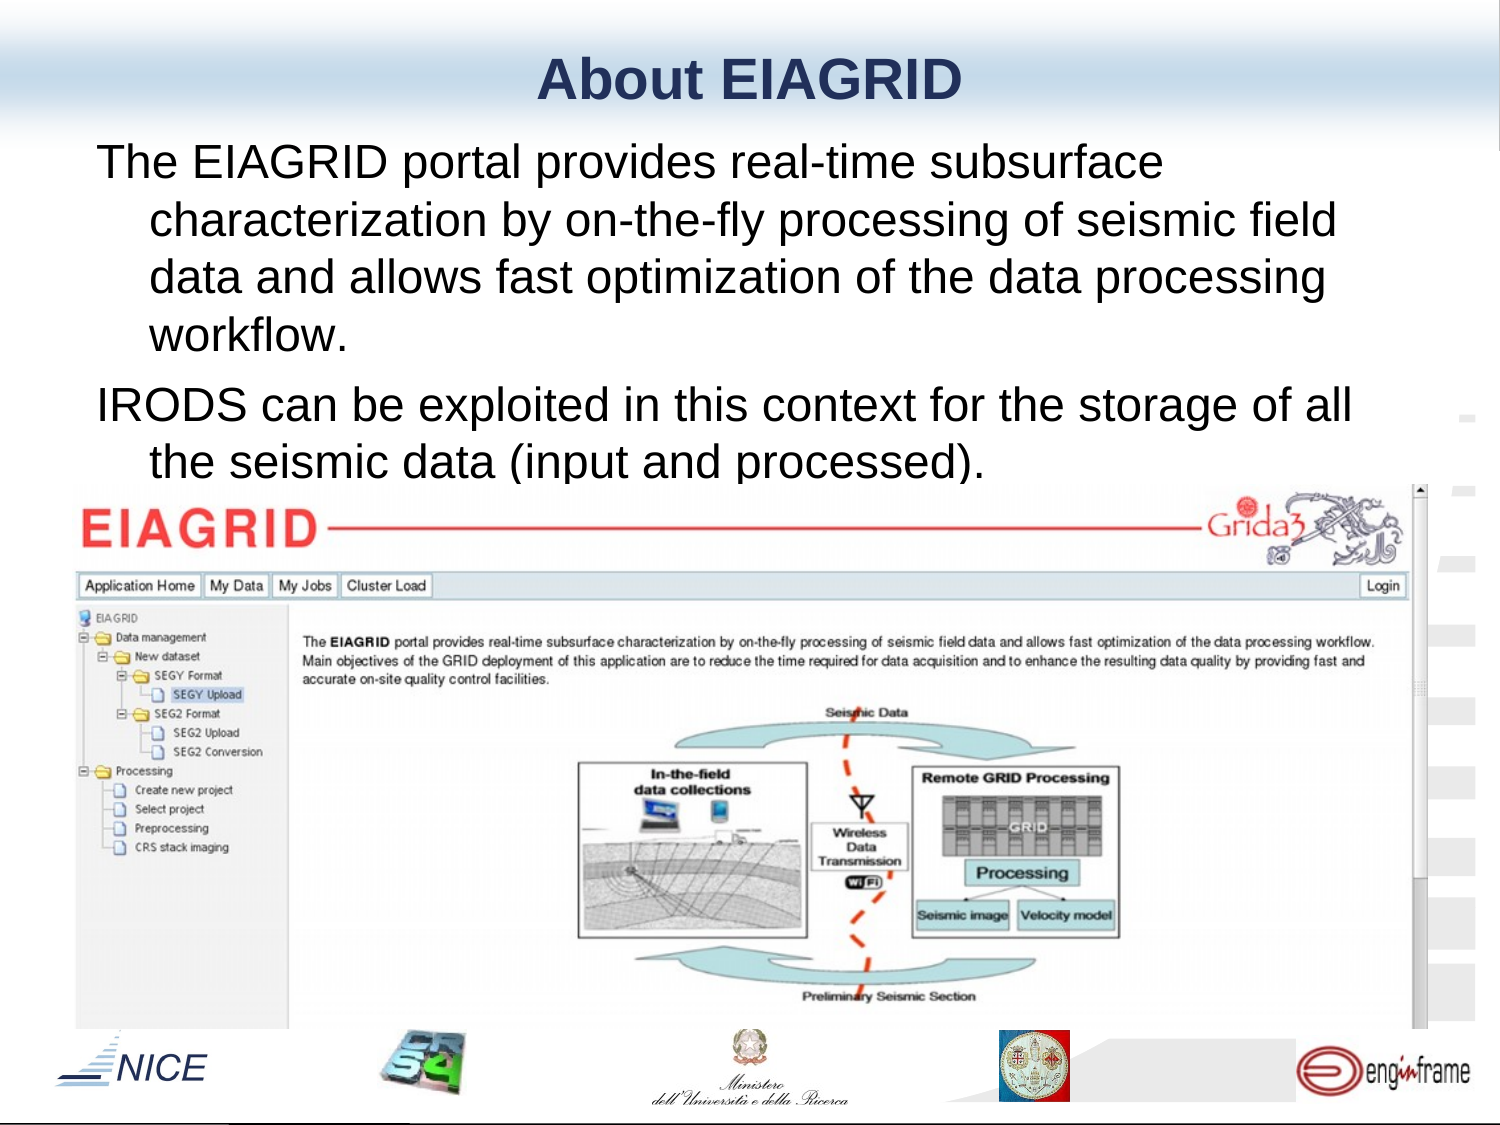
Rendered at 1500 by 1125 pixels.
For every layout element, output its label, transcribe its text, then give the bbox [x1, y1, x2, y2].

picture [1296, 1035, 1477, 1104]
text_box About EIAGRID [1, 1, 1499, 152]
picture [999, 1030, 1070, 1102]
picture [999, 1092, 1011, 1102]
picture [0, 0, 1500, 153]
text_box The EIAGRID portal provides real-time subsurface characterization by on-the-fly processing of seismic field data and allows fast optimization of the data processing workflow. IRODS can be exploited in this context for the storage of all the seismic data (input and processed). [81, 123, 1419, 484]
picture [72, 484, 1428, 1105]
